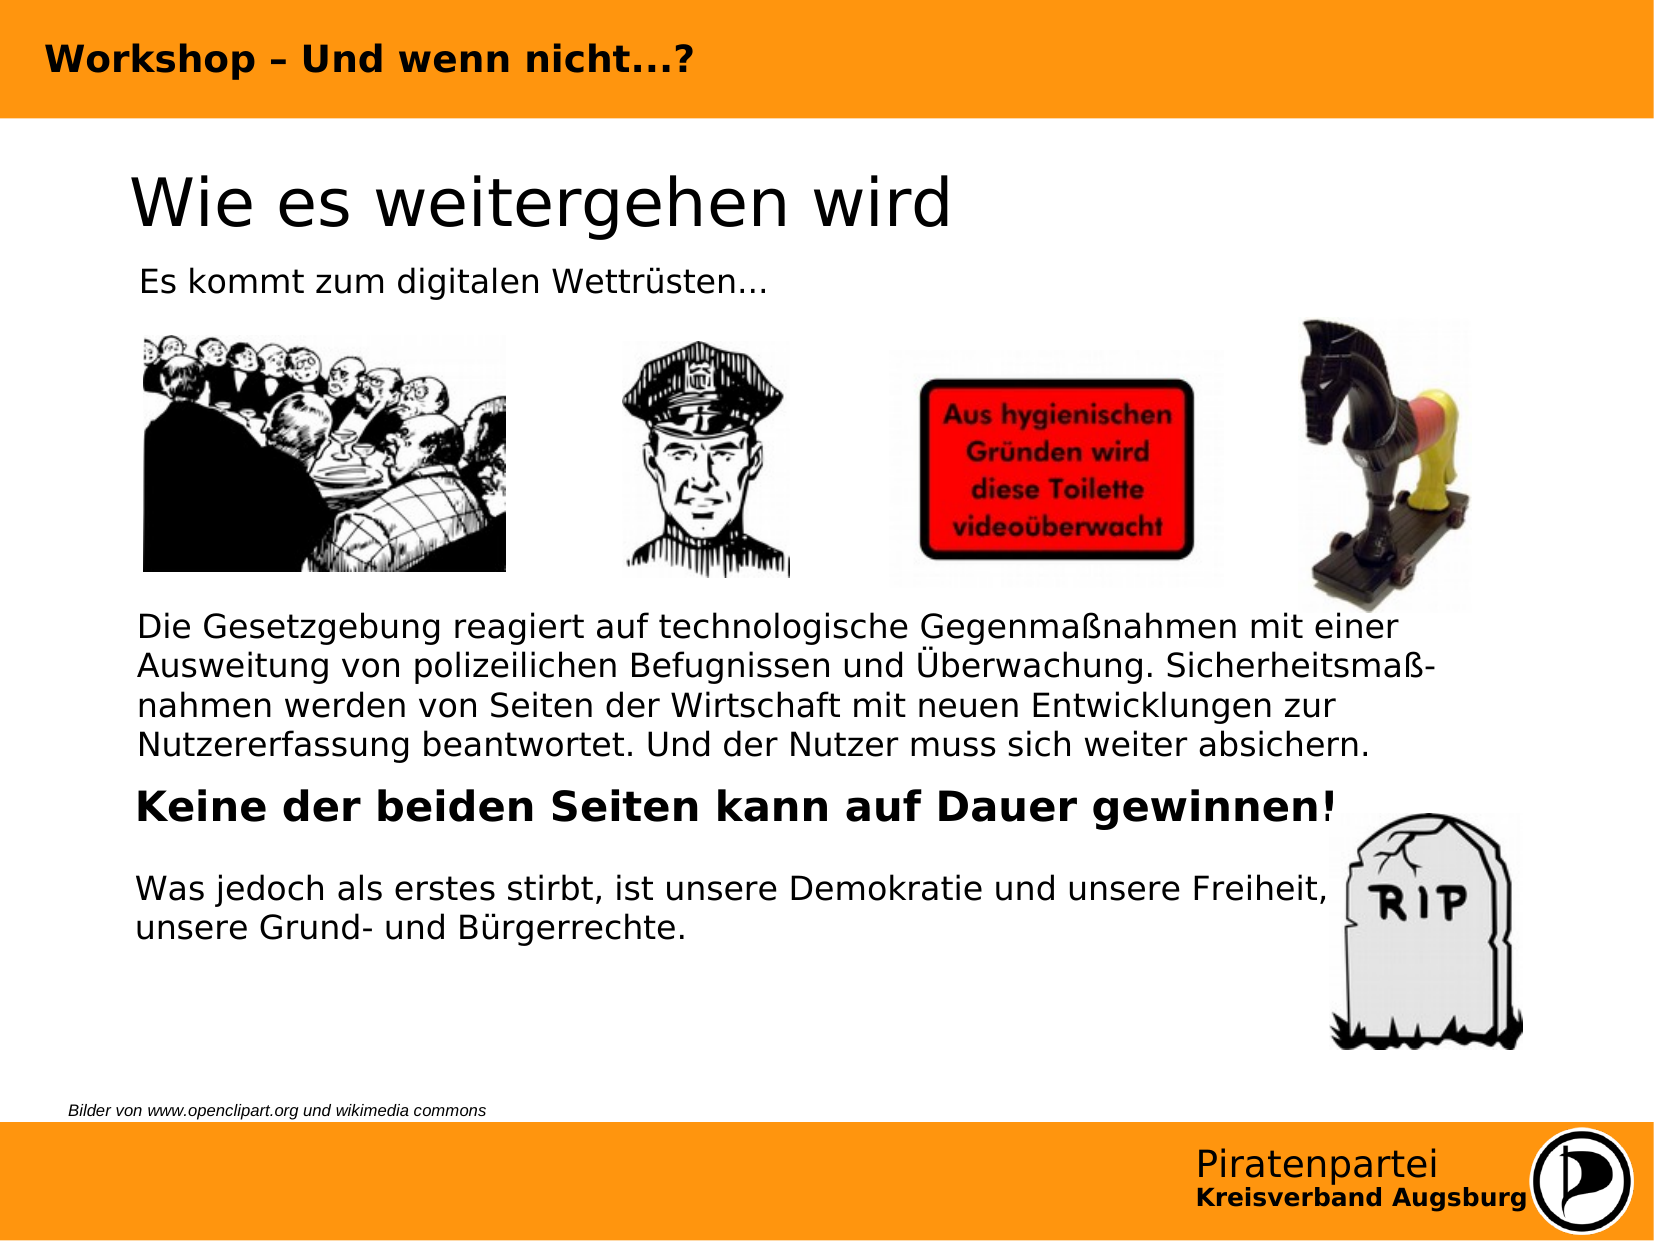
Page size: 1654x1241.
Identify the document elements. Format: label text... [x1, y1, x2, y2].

picture [1529, 1127, 1634, 1235]
picture [1329, 813, 1523, 1050]
text_box Was jedoch als erstes stirbt, ist unsere Demokratie und unsere Freiheit, unsere Grund- und Bürgerrechte. [120, 861, 1329, 932]
text_box Workshop – Und wenn nicht...? [29, 29, 1329, 88]
text_box Wie es weitergehen wird [115, 155, 1560, 248]
text_box Es kommt zum digitalen Wettrüsten... [123, 253, 1532, 312]
picture [143, 335, 506, 572]
text_box Bilder von www.openclipart.org und wikimedia commons [53, 1092, 842, 1127]
picture [622, 341, 790, 579]
picture [889, 350, 1224, 588]
picture [1298, 317, 1472, 599]
text_box Die Gesetzgebung reagiert auf technologische Gegenmaßnahmen mit einer Ausweitung von polizeilichen Befugnissen und Überwachung. Sicherheitsmaß-nahmen werden von Seiten der Wirtschaft mit neuen Entwicklungen zur Nutzererfassung beantwortet. Und der Nutzer muss sich weiter absichern. [122, 599, 1526, 741]
text_box Keine der beiden Seiten kann auf Dauer gewinnen! [120, 773, 1524, 860]
